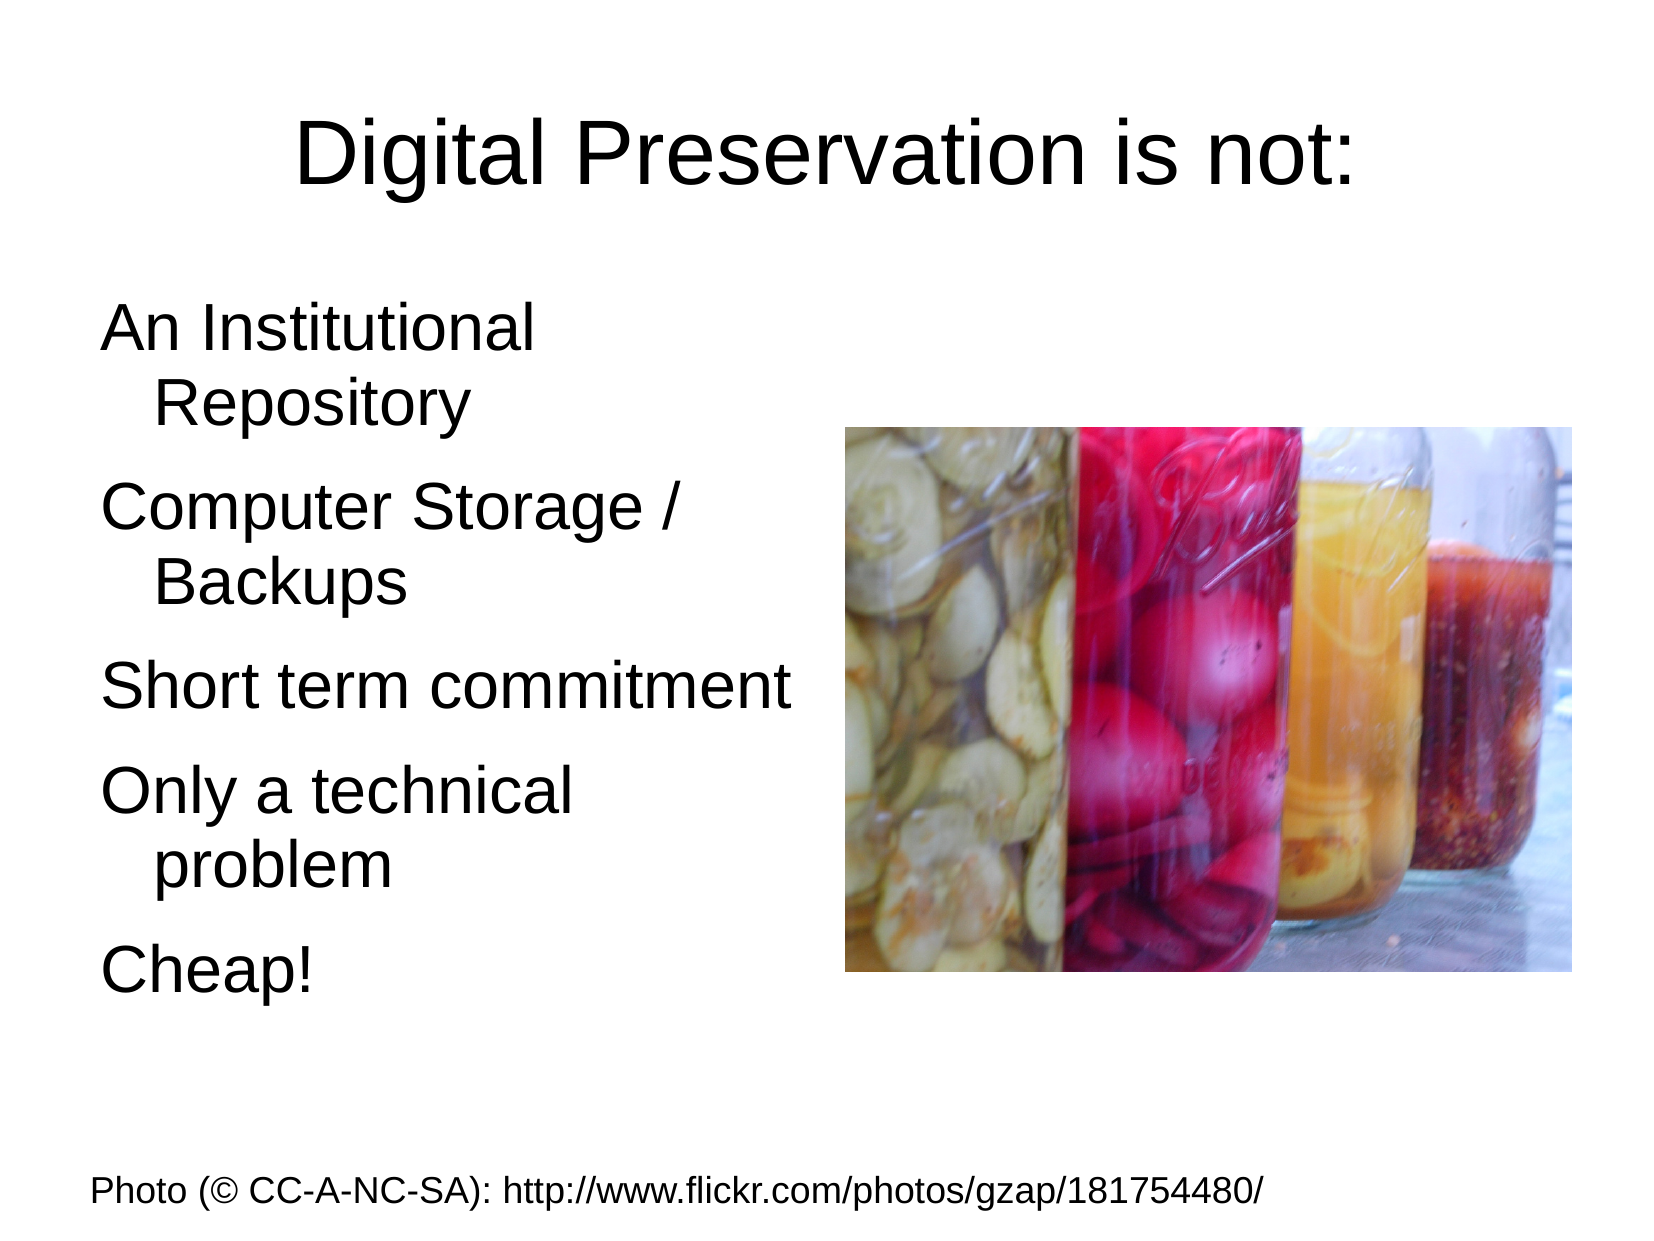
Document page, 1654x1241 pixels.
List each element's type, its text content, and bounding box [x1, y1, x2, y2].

list An Institutional Repository Computer Storage / Backups Short term commitment Only a technical problem Cheap! [82, 290, 809, 1109]
text_box Photo (© CC-A-NC-SA): http://www.flickr.com/photos/gzap/181754480/ [75, 1162, 1271, 1224]
title Digital Preservation is not: [82, 49, 1571, 257]
picture [845, 427, 1572, 972]
